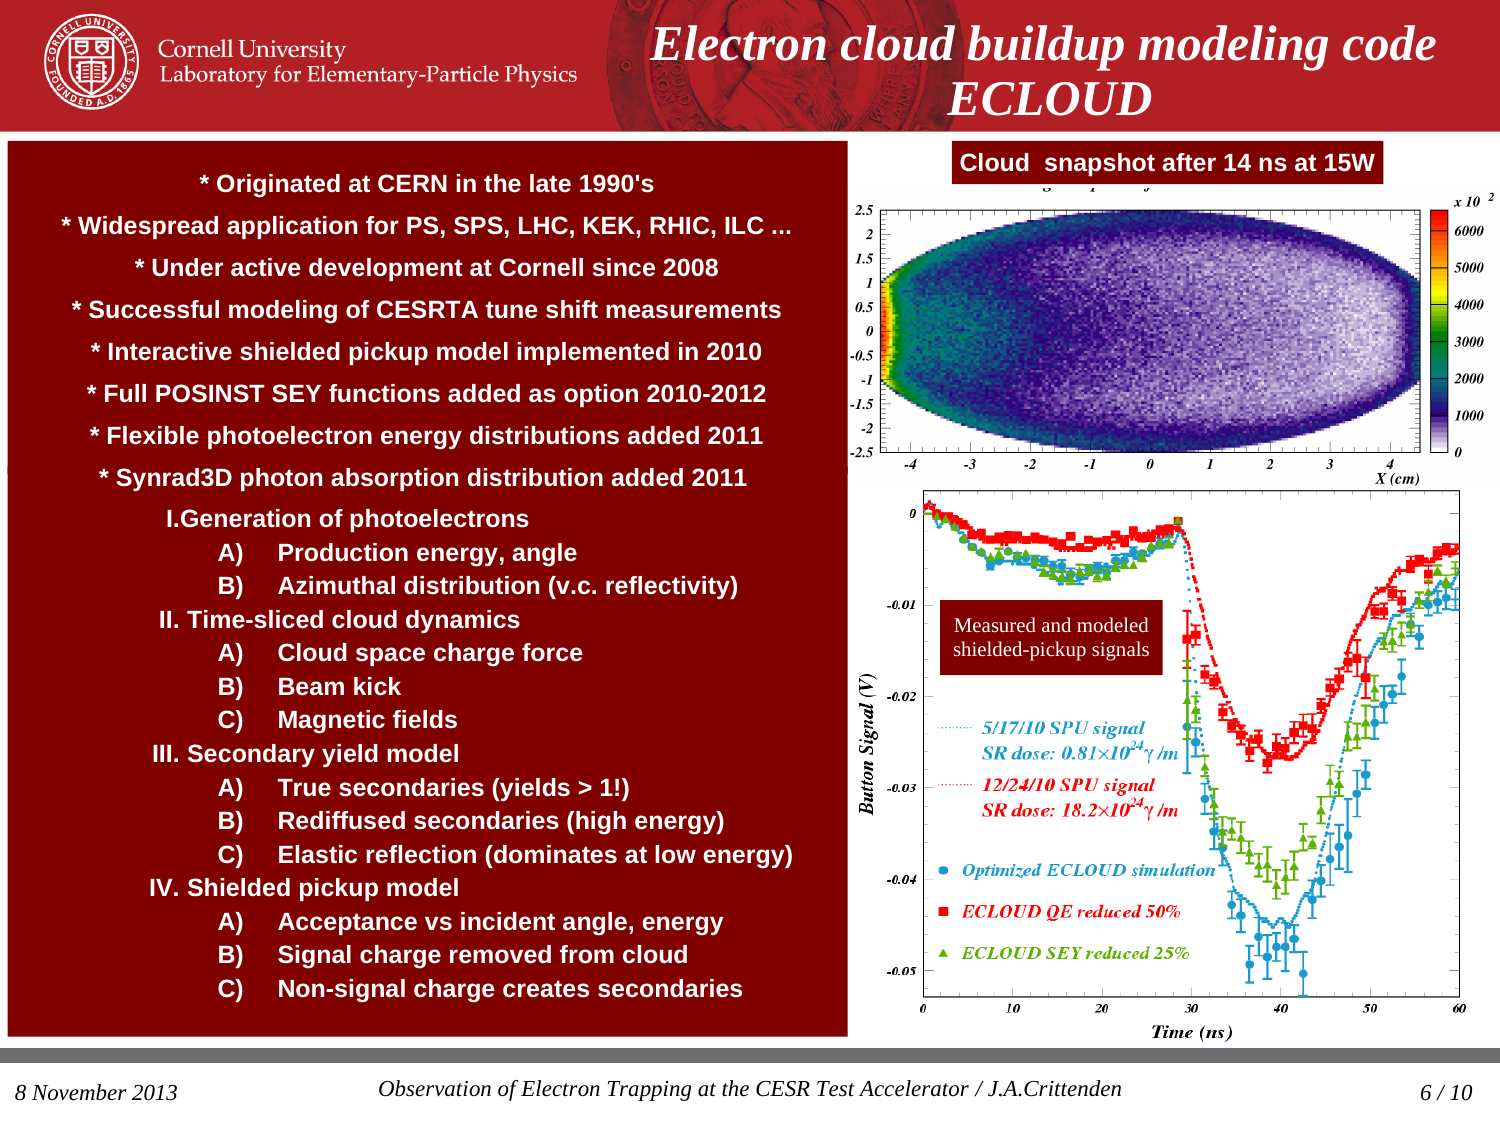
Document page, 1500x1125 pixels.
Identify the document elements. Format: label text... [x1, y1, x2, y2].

text_box Measured and modeled shielded-pickup signals [940, 600, 1163, 676]
title Electron cloud buildup modeling code ECLOUD [600, 7, 1500, 136]
picture [848, 187, 1500, 1044]
text_box Generation of photoelectrons Production energy, angle Azimuthal distribution (v.c. reflectivity) Time-sliced cloud dynamics Cloud space charge force Beam kick Magnetic fields Secondary yield model True secondaries (yields > 1!) Rediffused secondaries (high energy) Elastic reflection (dominates at low energy) Shielded pickup model Acceptance vs incident angle, energy Signal charge removed from cloud Non-signal charge creates secondaries [7, 475, 848, 1037]
picture [0, 0, 1500, 132]
text_box Cloud snapshot after 14 ns at 15W [951, 140, 1384, 185]
text_box * Originated at CERN in the late 1990's * Widespread application for PS, SPS, LHC, KEK, RHIC, ILC ... * Under active development at Cornell since 2008 * Successful modeling of CESRTA tune shift measurements * Interactive shielded pickup model implemented in 2010 * Full POSINST SEY functions added as option 2010-2012 * Flexible photoelectron energy distributions added 2011 * Synrad3D photon absorption distribution added 2011 [7, 140, 848, 475]
